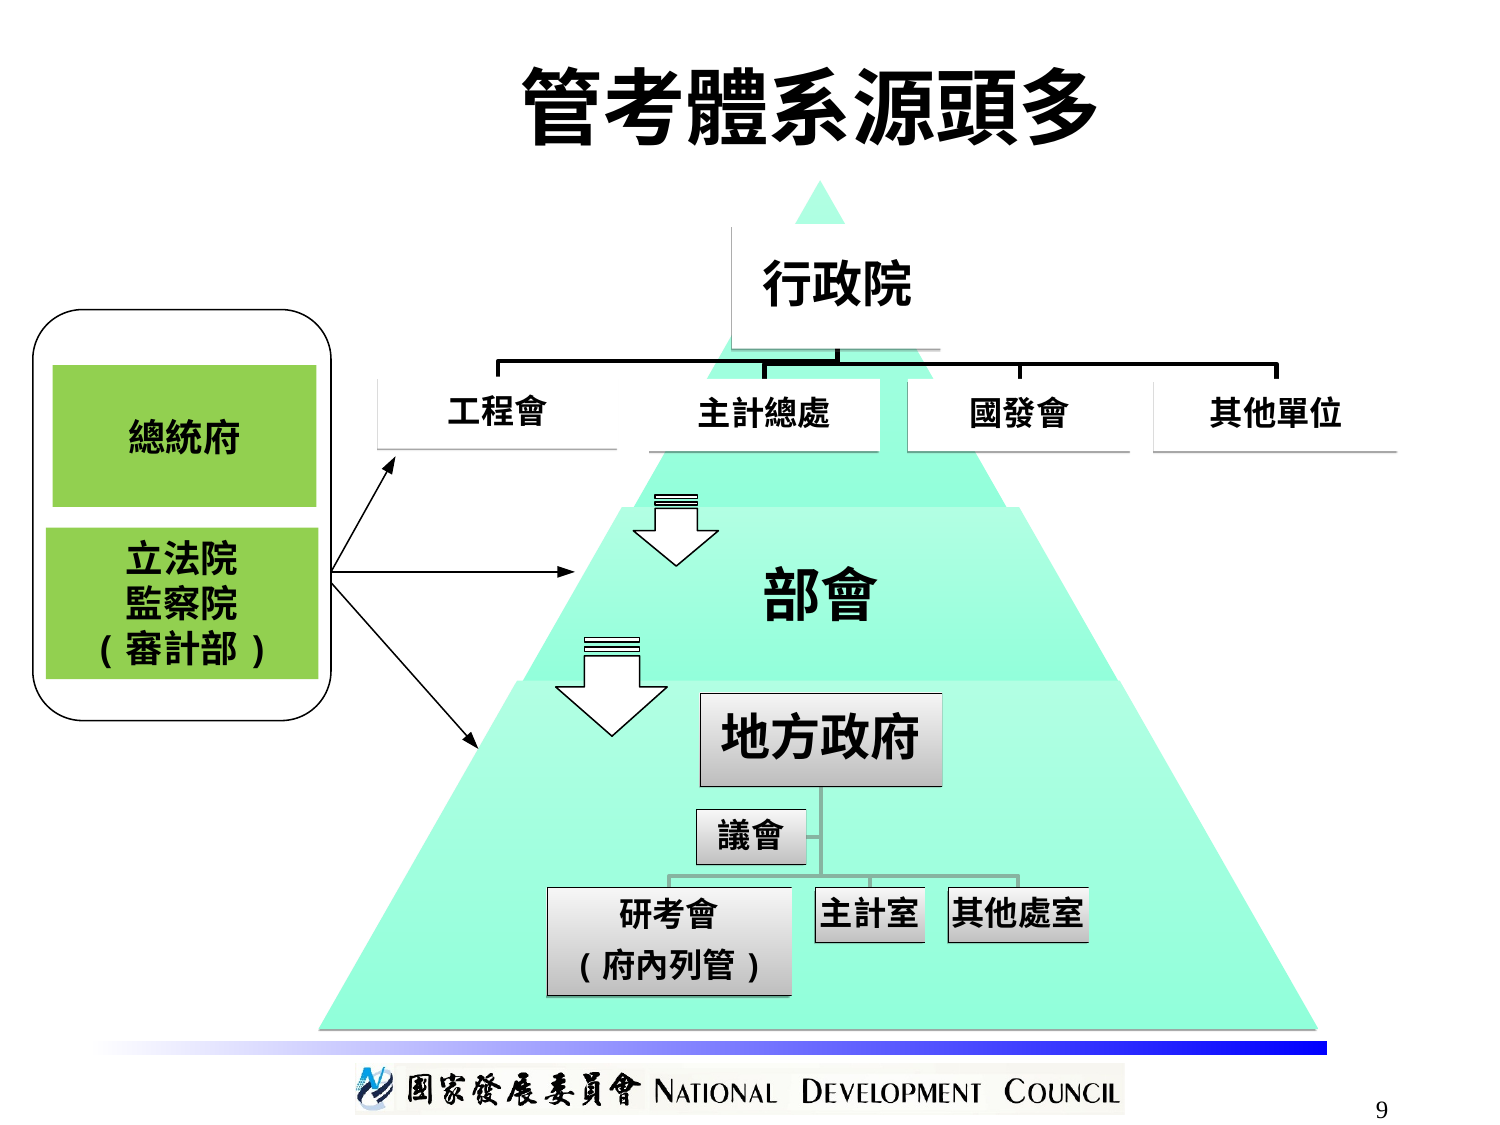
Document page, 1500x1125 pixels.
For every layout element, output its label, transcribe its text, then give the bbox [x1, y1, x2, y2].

text_box 總統府 [52, 365, 317, 507]
text_box [795, 180, 846, 224]
text_box [633, 508, 719, 567]
text_box 主計總處 [649, 378, 880, 452]
text_box 立法院 監察院 (審計部) [45, 527, 319, 680]
text_box 工程會 [377, 376, 619, 449]
text_box [707, 363, 762, 378]
title 管考體系源頭多 [171, 47, 1451, 164]
text_box [718, 336, 835, 359]
text_box [584, 637, 640, 643]
text_box 其他處室 [947, 887, 1089, 943]
text_box 部會 [523, 507, 1118, 680]
text_box [584, 646, 640, 652]
text_box 其他單位 [1153, 378, 1400, 452]
text_box 行政院 [731, 224, 944, 349]
text_box [318, 655, 1319, 1030]
text_box 國發會 [907, 378, 1132, 452]
text_box 研考會 (府內列管) [546, 887, 792, 996]
text_box 主計室 [814, 887, 925, 943]
text_box [633, 366, 1007, 507]
text_box [1360, 1085, 1477, 1122]
text_box 地方政府 [699, 692, 943, 787]
text_box 議會 [696, 809, 807, 865]
text_box [840, 349, 924, 362]
